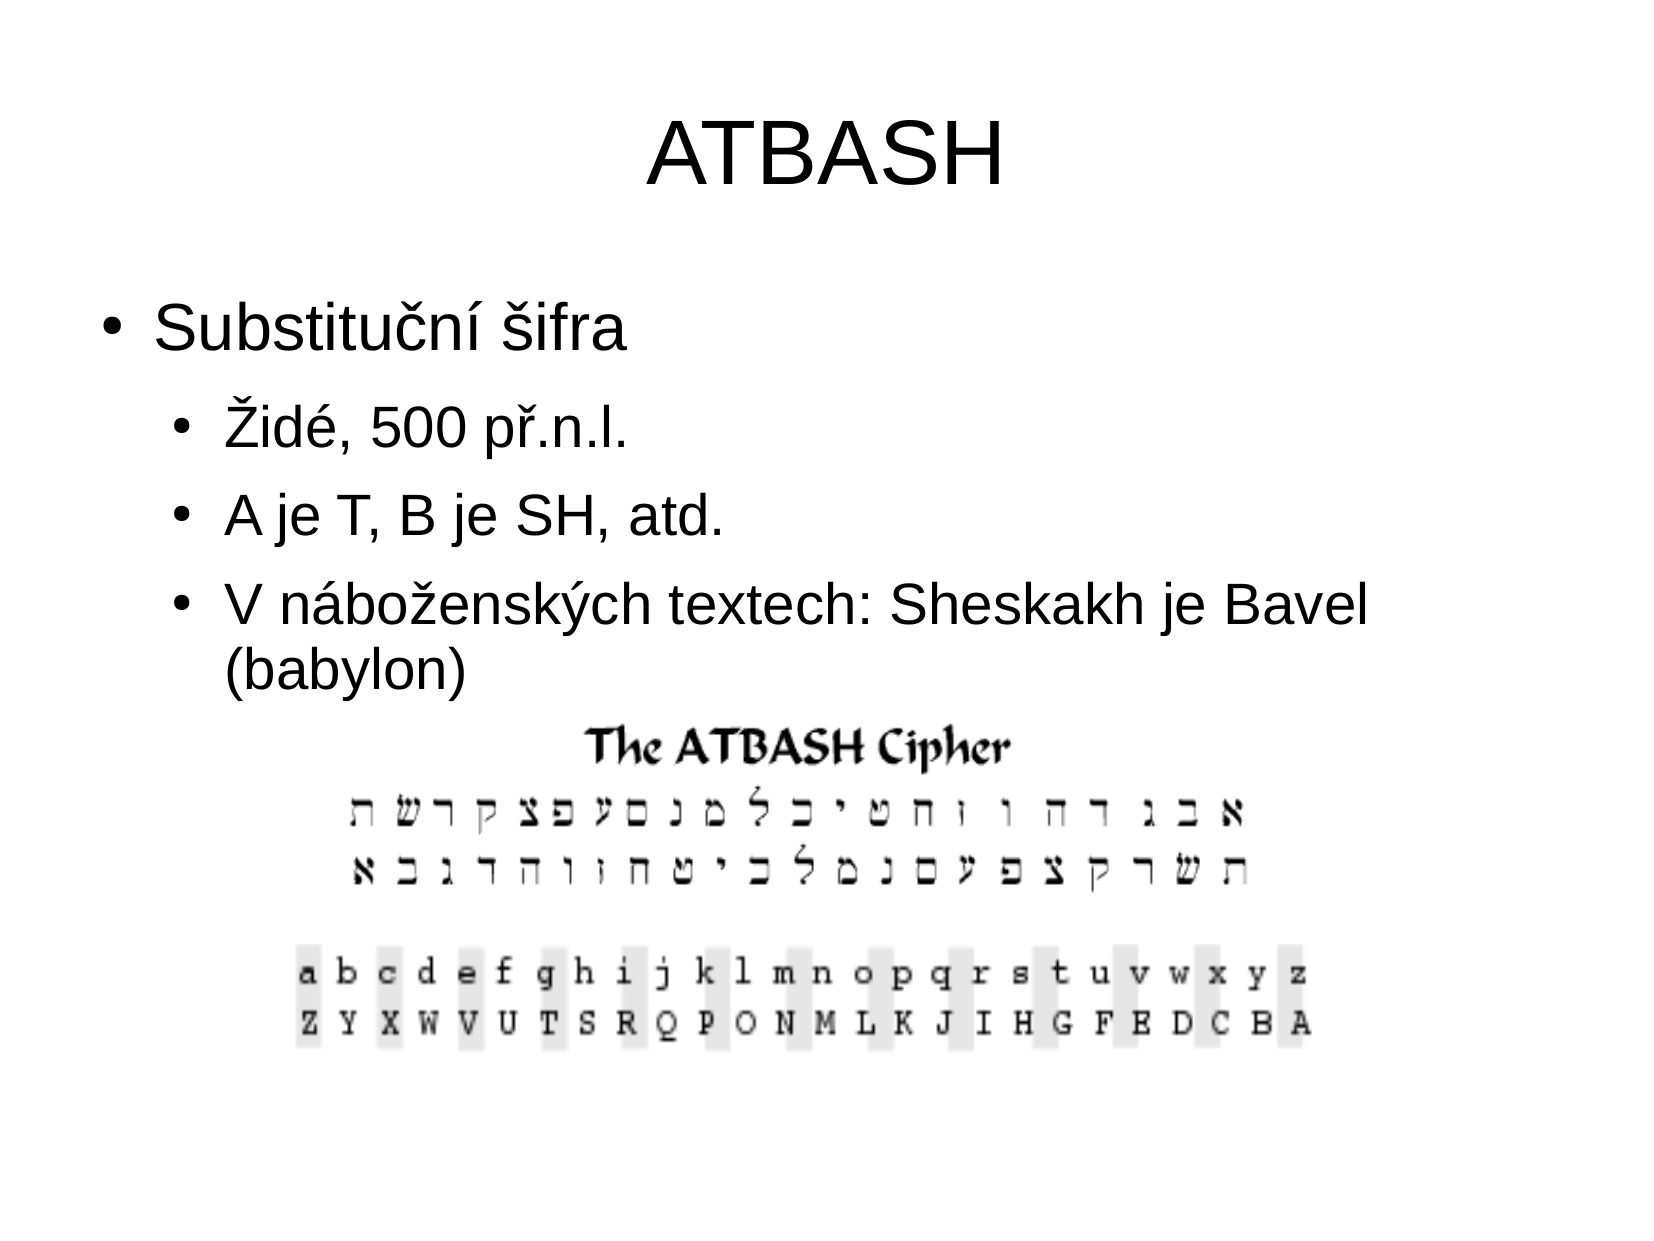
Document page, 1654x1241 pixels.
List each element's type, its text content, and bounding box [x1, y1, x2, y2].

list Substituční šifra Židé, 500 př.n.l. A je T, B je SH, atd. V náboženských textech: Sheskakh je Bavel (babylon) [82, 290, 1571, 1094]
picture [324, 708, 1270, 916]
title ATBASH [82, 56, 1571, 250]
picture [295, 944, 1329, 1056]
